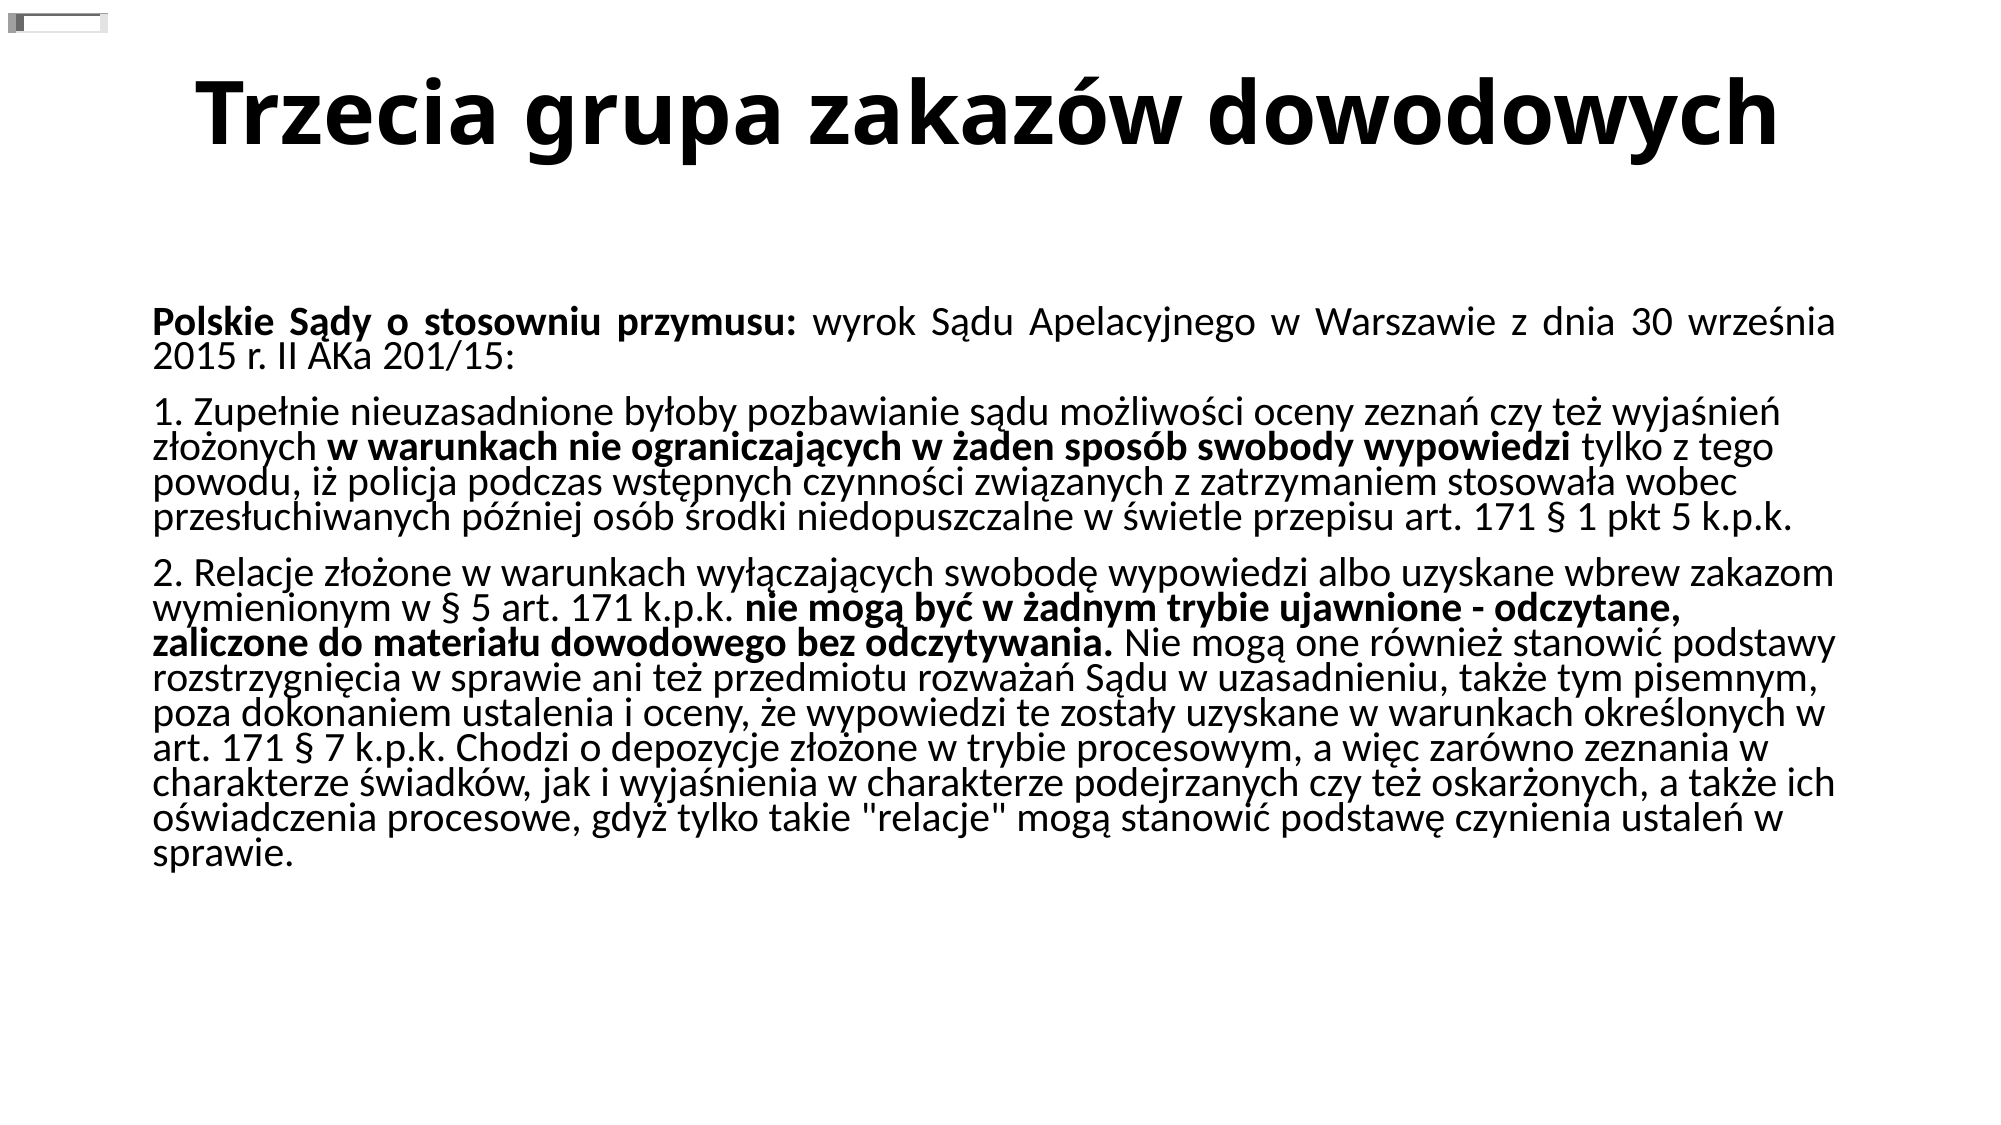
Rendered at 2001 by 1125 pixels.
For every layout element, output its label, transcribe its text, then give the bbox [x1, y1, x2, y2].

title Trzecia grupa zakazów dowodowych [137, 59, 1863, 278]
picture [0, 0, 226, 51]
list Polskie Sądy o stosowniu przymusu: wyrok Sądu Apelacyjnego w Warszawie z dnia 30 września 2015 r. II AKa 201/15: 1. Zupełnie nieuzasadnione byłoby pozbawianie sądu możliwości oceny zeznań czy też wyjaśnień złożonych w warunkach nie ograniczających w żaden sposób swobody wypowiedzi tylko z tego powodu, iż policja podczas wstępnych czynności związanych z zatrzymaniem stosowała wobec przesłuchiwanych później osób środki niedopuszczalne w świetle przepisu art. 171 § 1 pkt 5 k.p.k. 2. Relacje złożone w warunkach wyłączających swobodę wypowiedzi albo uzyskane wbrew zakazom wymienionym w § 5 art. 171 k.p.k. nie mogą być w żadnym trybie ujawnione - odczytane, zaliczone do materiału dowodowego bez odczytywania. Nie mogą one również stanowić podstawy rozstrzygnięcia w sprawie ani też przedmiotu rozważań Sądu w uzasadnieniu, także tym pisemnym, poza dokonaniem ustalenia i oceny, że wypowiedzi te zostały uzyskane w warunkach określonych w art. 171 § 7 k.p.k. Chodzi o depozycje złożone w trybie procesowym, a więc zarówno zeznania w charakterze świadków, jak i wyjaśnienia w charakterze podejrzanych czy też oskarżonych, a także ich oświadczenia procesowe, gdyż tylko takie "relacje" mogą stanowić podstawę czynienia ustaleń w sprawie. [137, 299, 1863, 1014]
